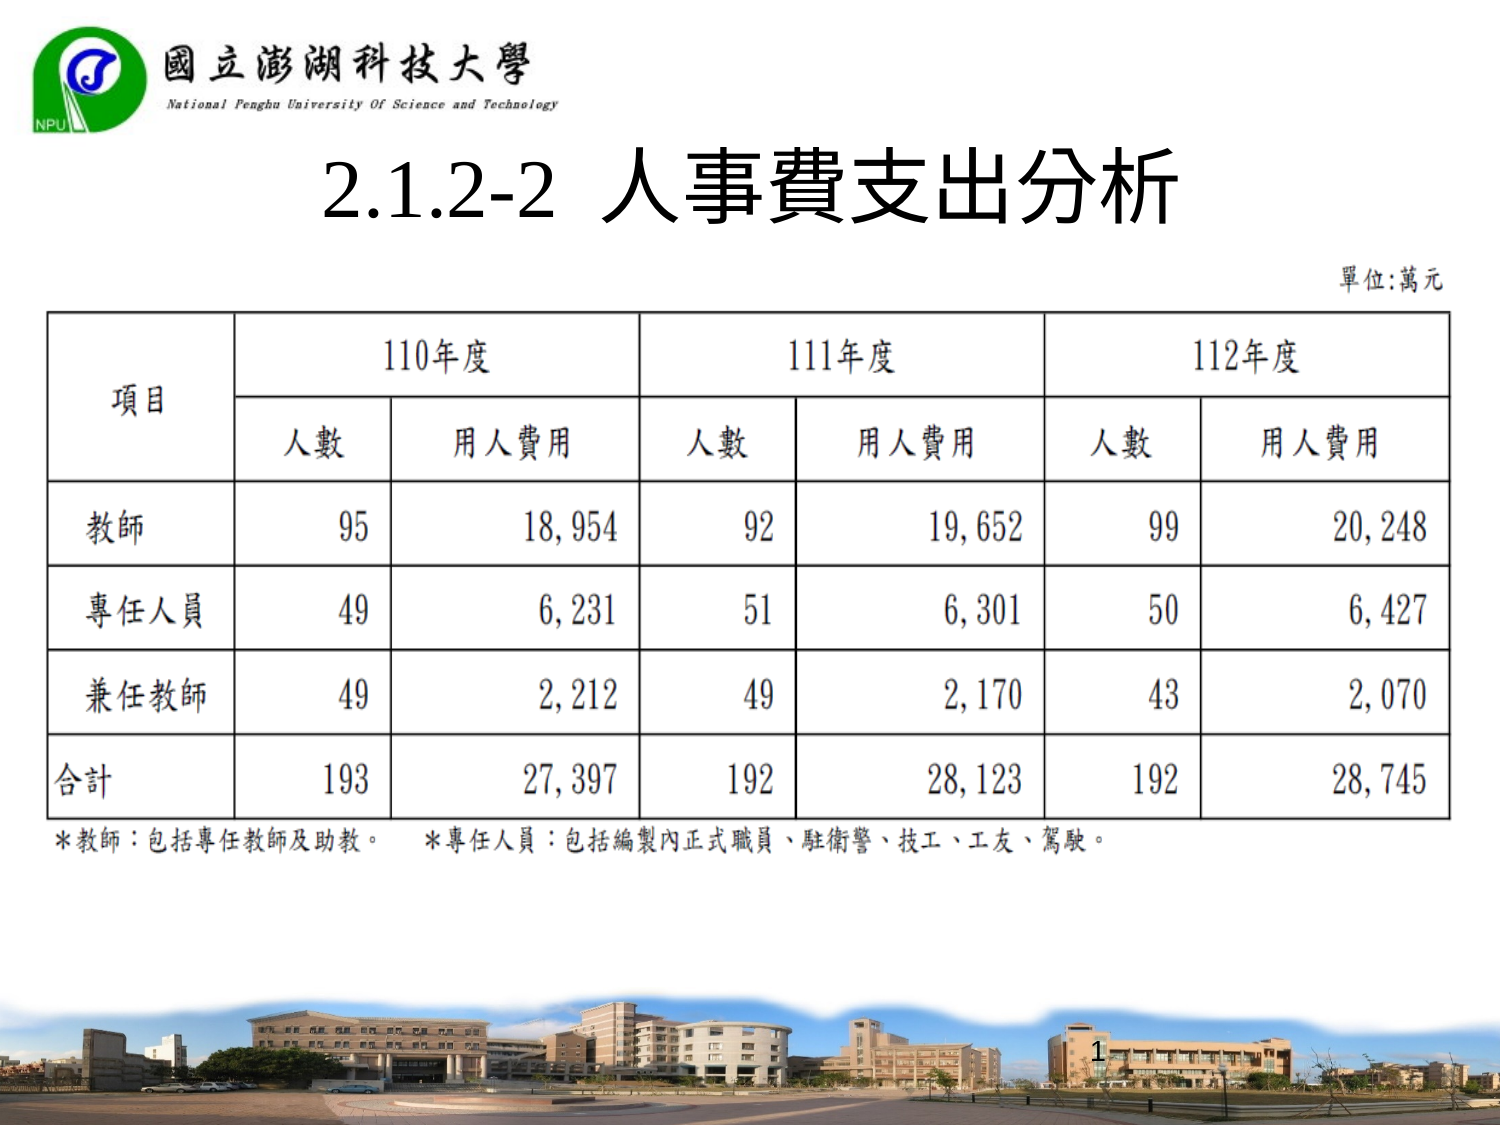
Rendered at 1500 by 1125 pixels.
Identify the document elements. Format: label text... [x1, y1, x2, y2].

title 2.1.2-2 人事費支出分析 [76, 125, 1427, 242]
picture [28, 242, 1466, 901]
